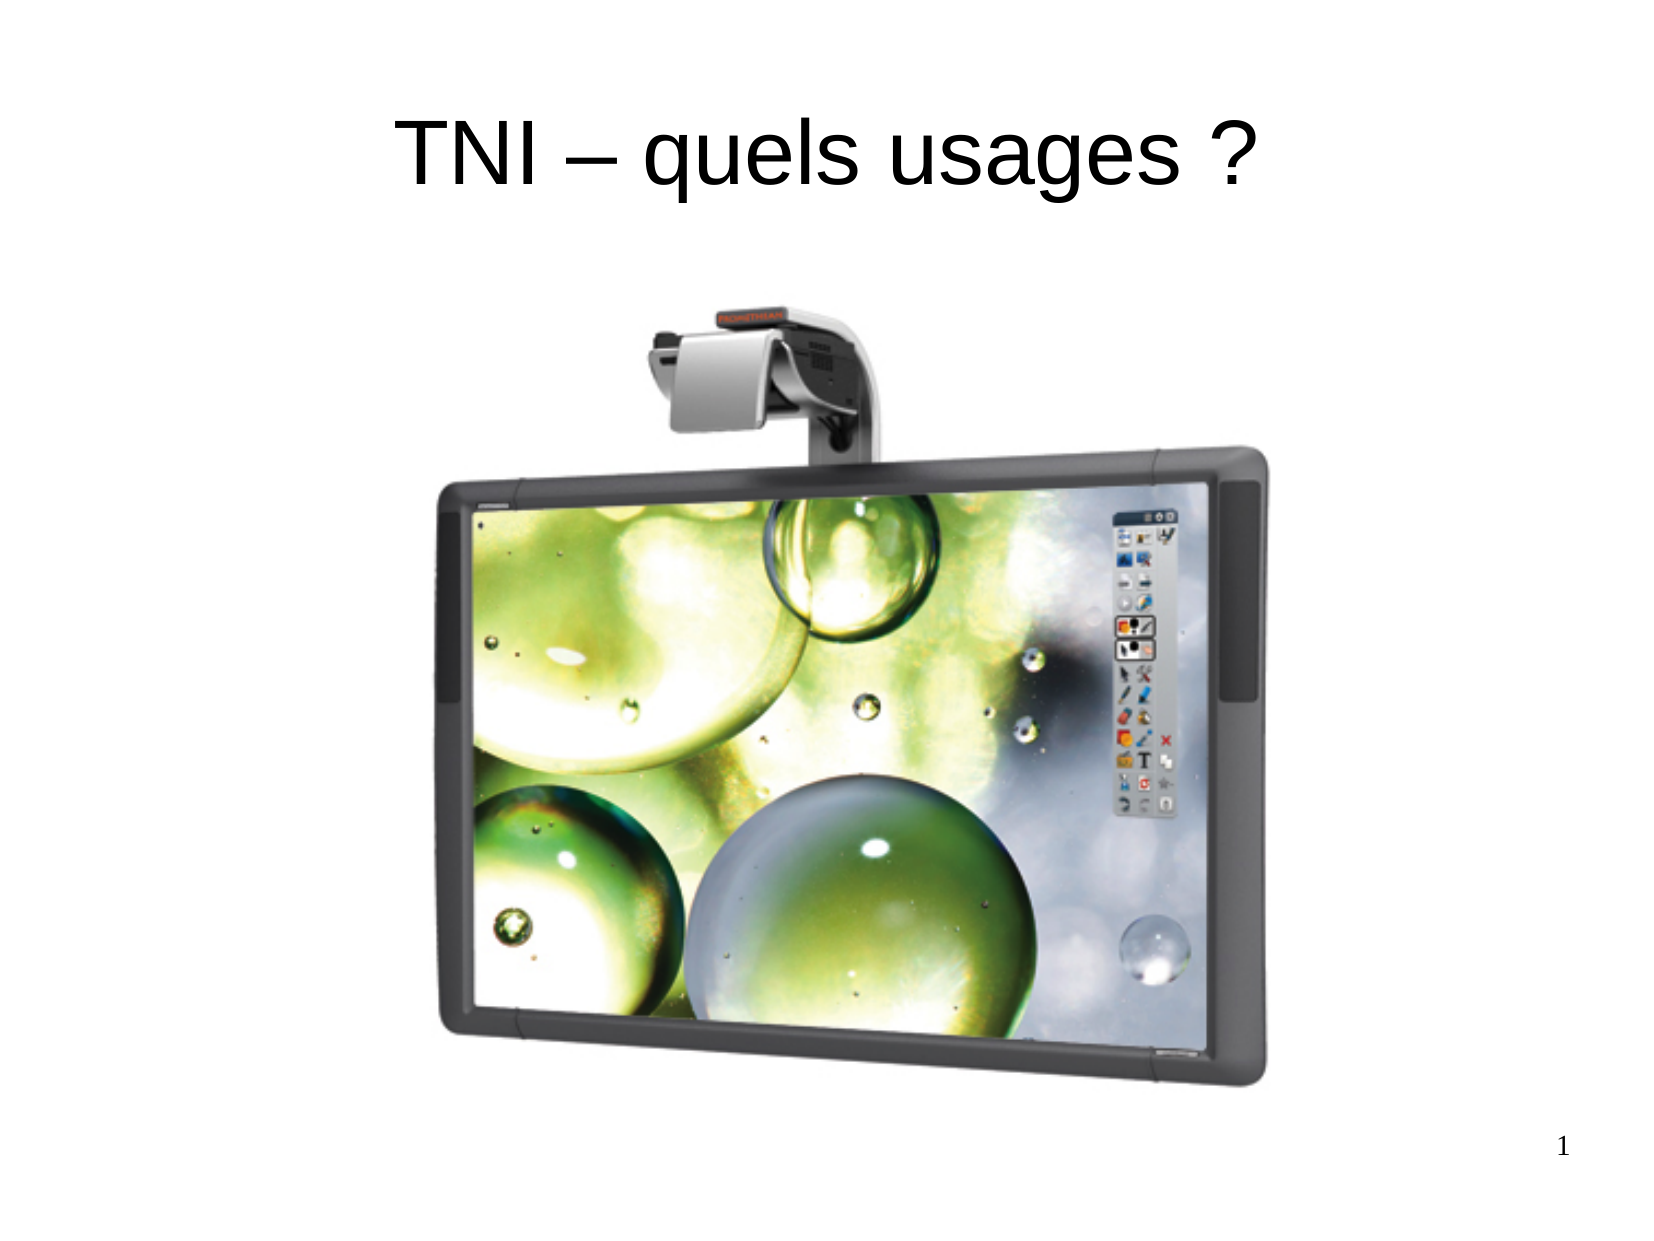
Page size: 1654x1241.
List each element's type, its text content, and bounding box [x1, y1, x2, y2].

title TNI – quels usages ? [82, 49, 1571, 257]
picture [413, 290, 1288, 1110]
